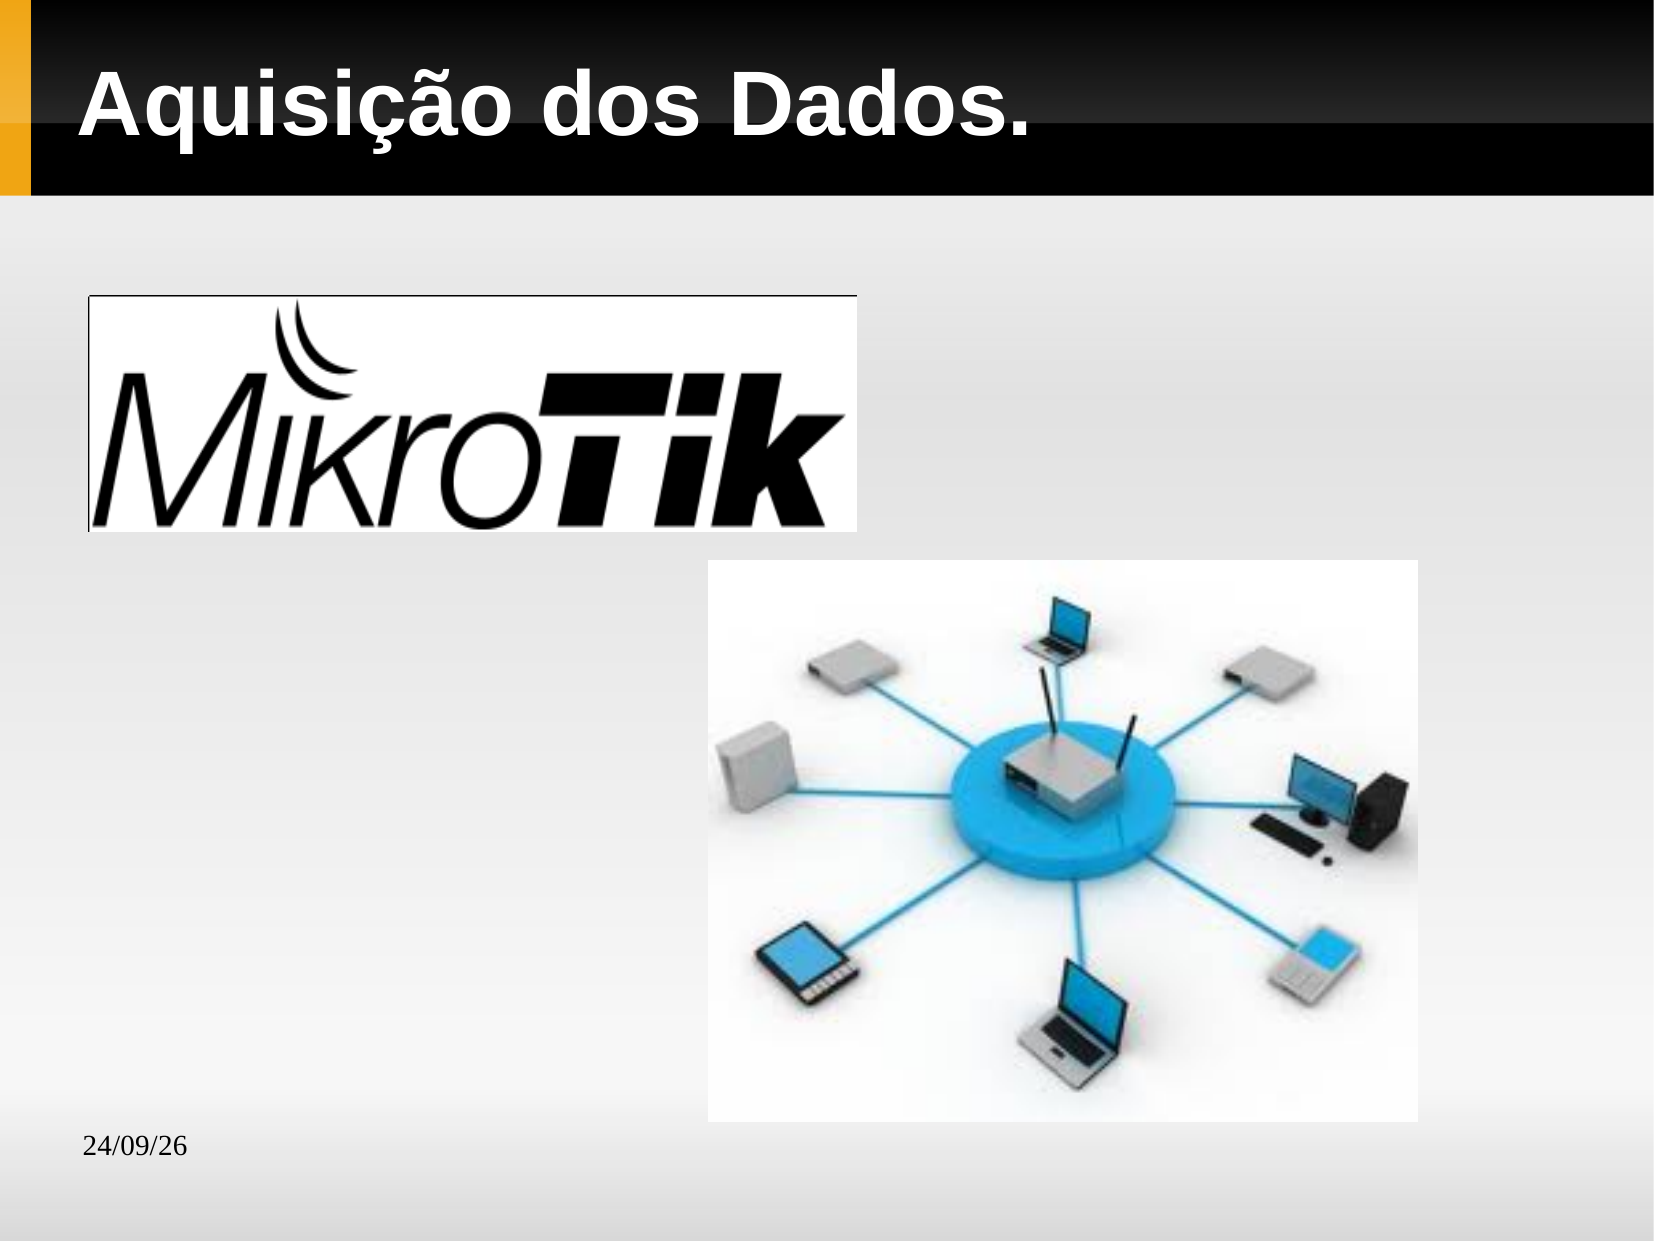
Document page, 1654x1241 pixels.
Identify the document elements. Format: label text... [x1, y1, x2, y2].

title Aquisição dos Dados. [76, 7, 1565, 200]
picture [0, 0, 1654, 1241]
